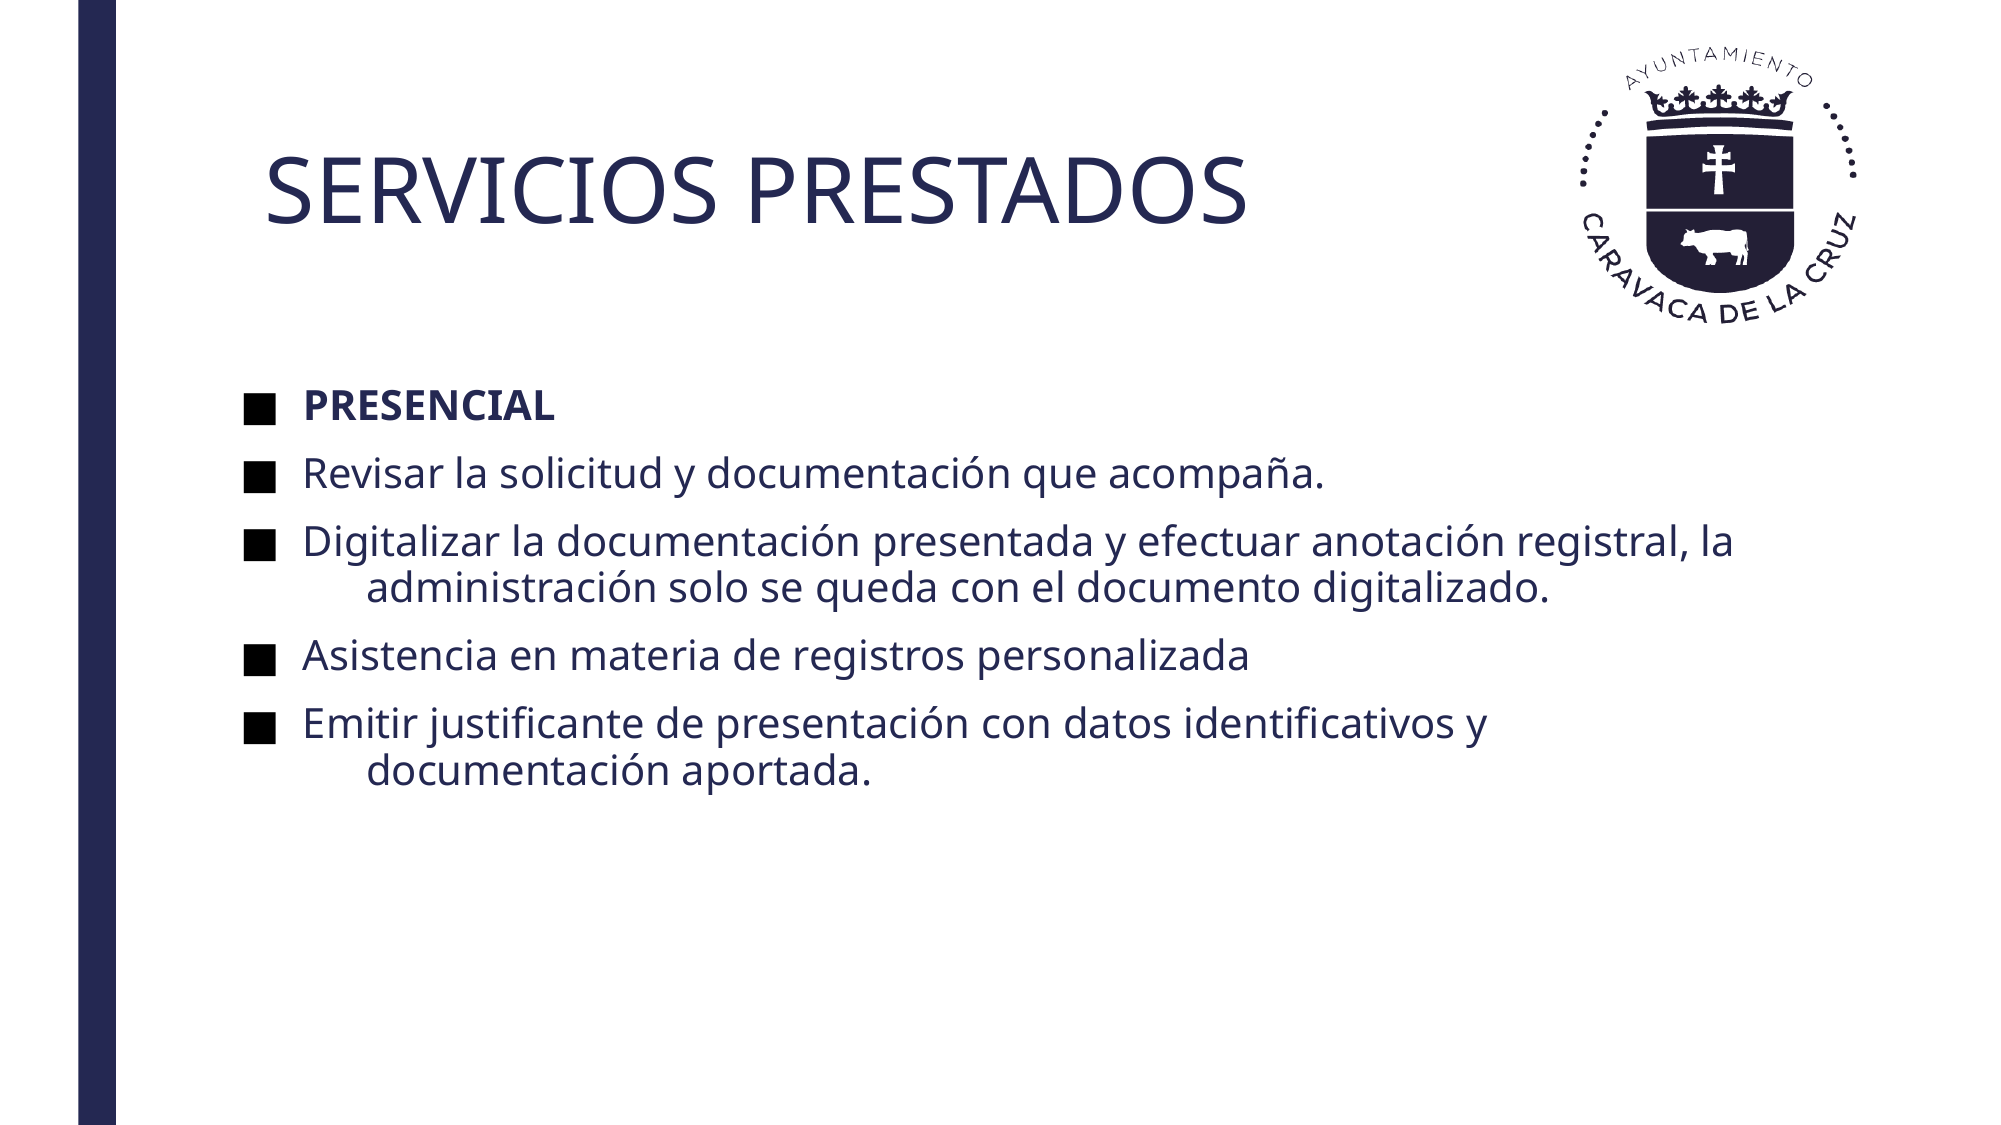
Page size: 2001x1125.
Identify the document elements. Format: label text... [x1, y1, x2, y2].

picture [1573, 44, 1864, 331]
list PRESENCIAL Revisar la solicitud y documentación que acompaña. Digitalizar la documentación presentada y efectuar anotación registral, la administración solo se queda con el documento digitalizado. Asistencia en materia de registros personalizada Emitir justificante de presentación con datos identificativos y documentación aportada. [225, 375, 1801, 963]
text_box SERVICIOS PRESTADOS [249, 137, 1825, 382]
